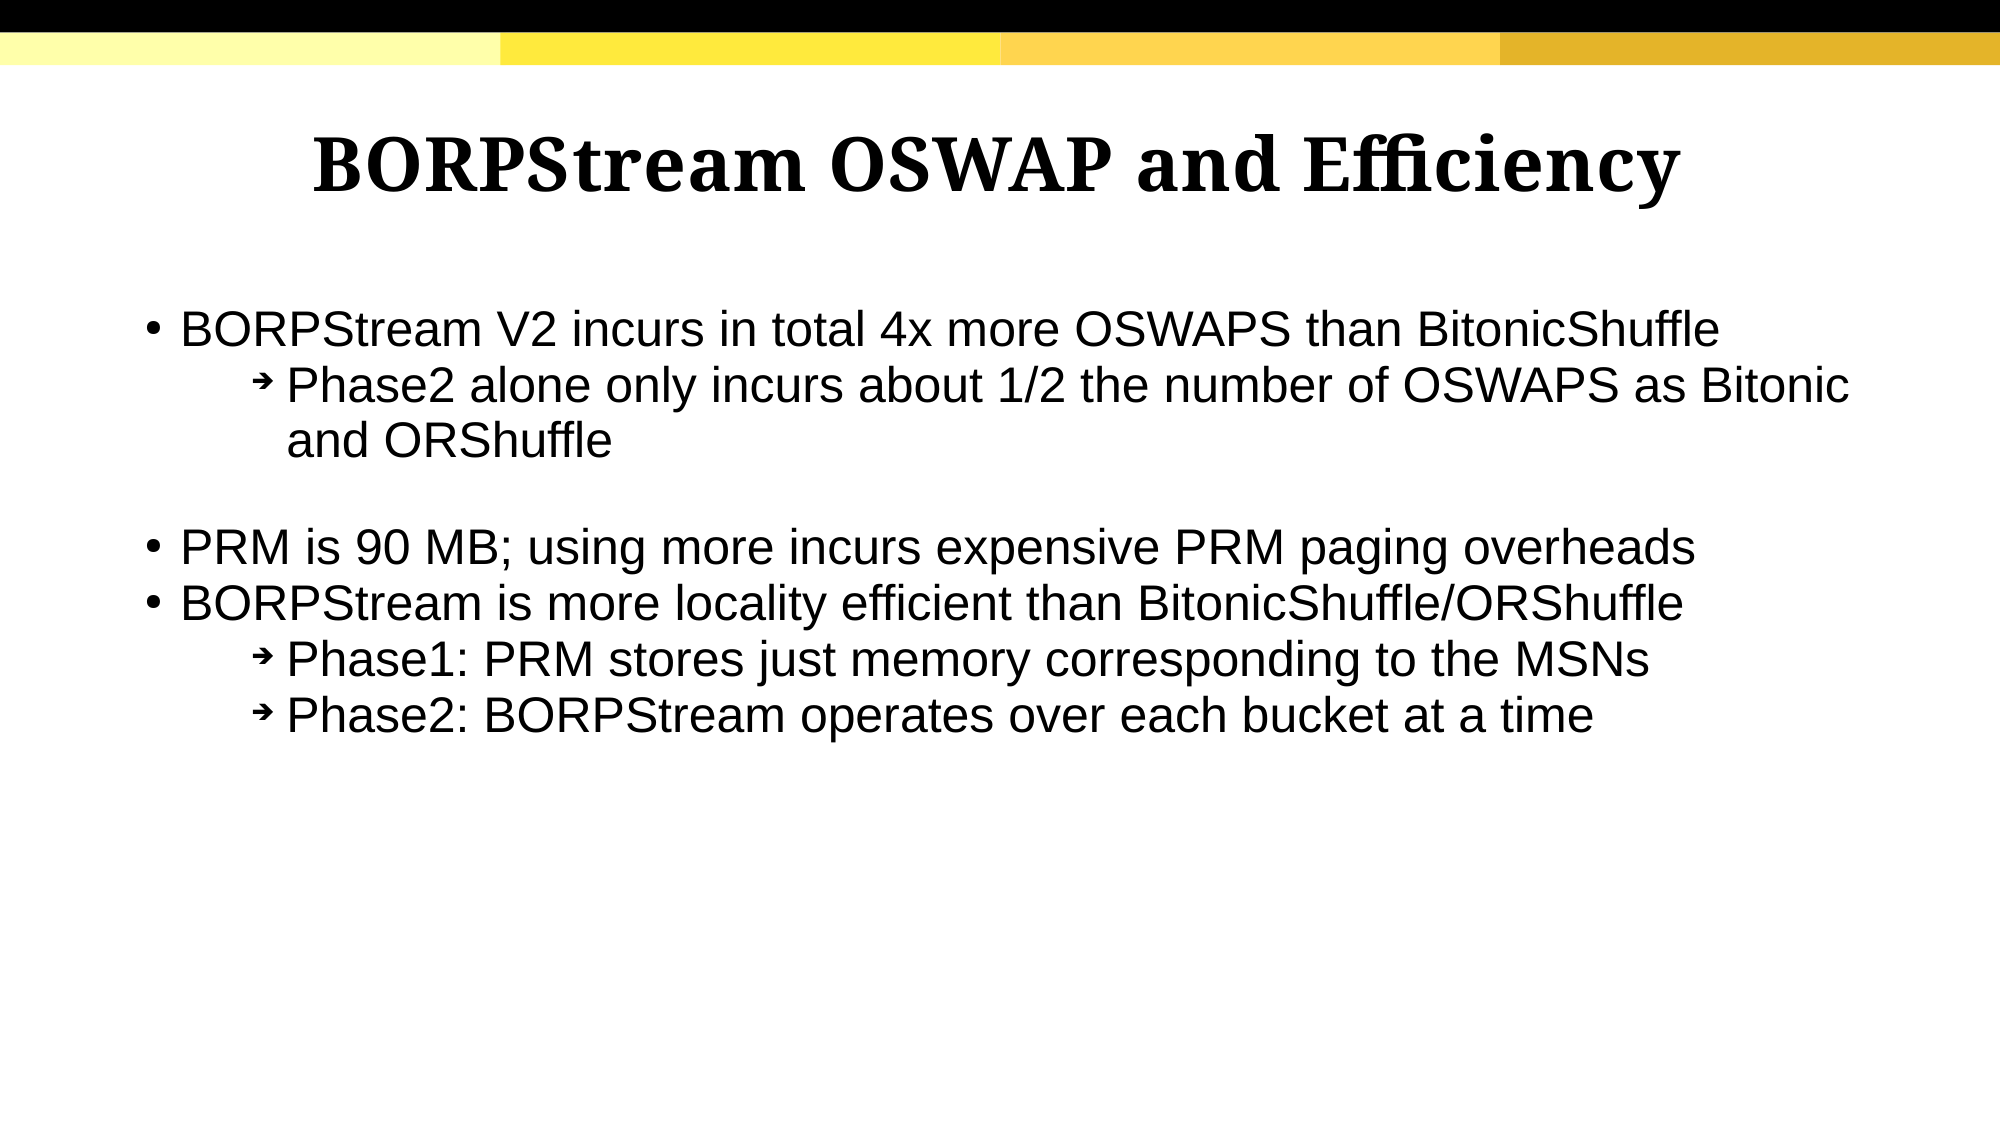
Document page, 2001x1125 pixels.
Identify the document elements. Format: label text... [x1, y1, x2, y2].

text_box BORPStream V2 incurs in total 4x more OSWAPS than BitonicShuffle Phase2 alone only incurs about 1/2 the number of OSWAPS as Bitonic and ORShuffle PRM is 90 MB; using more incurs expensive PRM paging overheads BORPStream is more locality efficient than BitonicShuffle/ORShuffle Phase1: PRM stores just memory corresponding to the MSNs Phase2: BORPStream operates over each bucket at a time [129, 293, 1890, 1078]
title BORPStream OSWAP and Efficiency [48, 94, 1947, 242]
